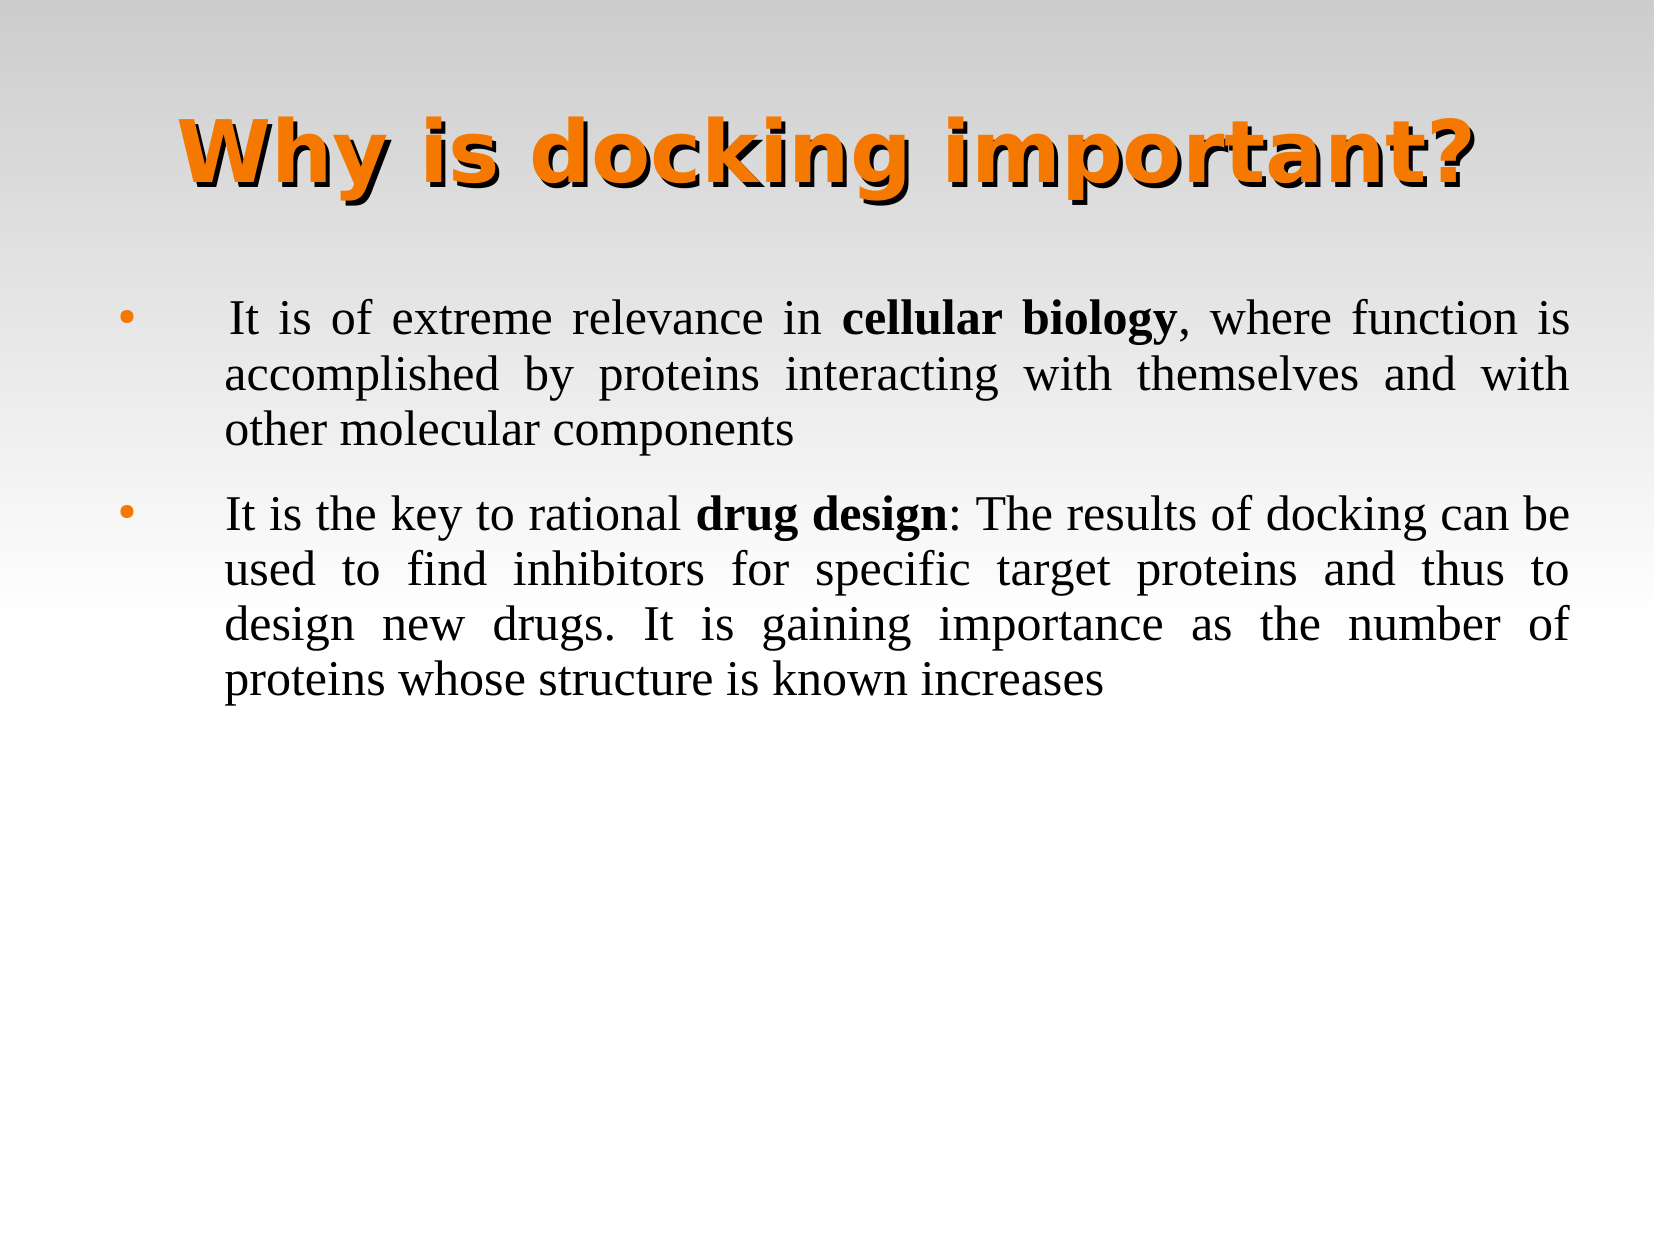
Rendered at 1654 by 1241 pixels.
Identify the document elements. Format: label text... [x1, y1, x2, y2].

list It is of extreme relevance in cellular biology, where function is accomplished by proteins interacting with themselves and with other molecular components It is the key to rational drug design: The results of docking can be used to find inhibitors for specific target proteins and thus to design new drugs. It is gaining importance as the number of proteins whose structure is known increases [82, 290, 1571, 1109]
title Why is docking important? [82, 49, 1571, 257]
